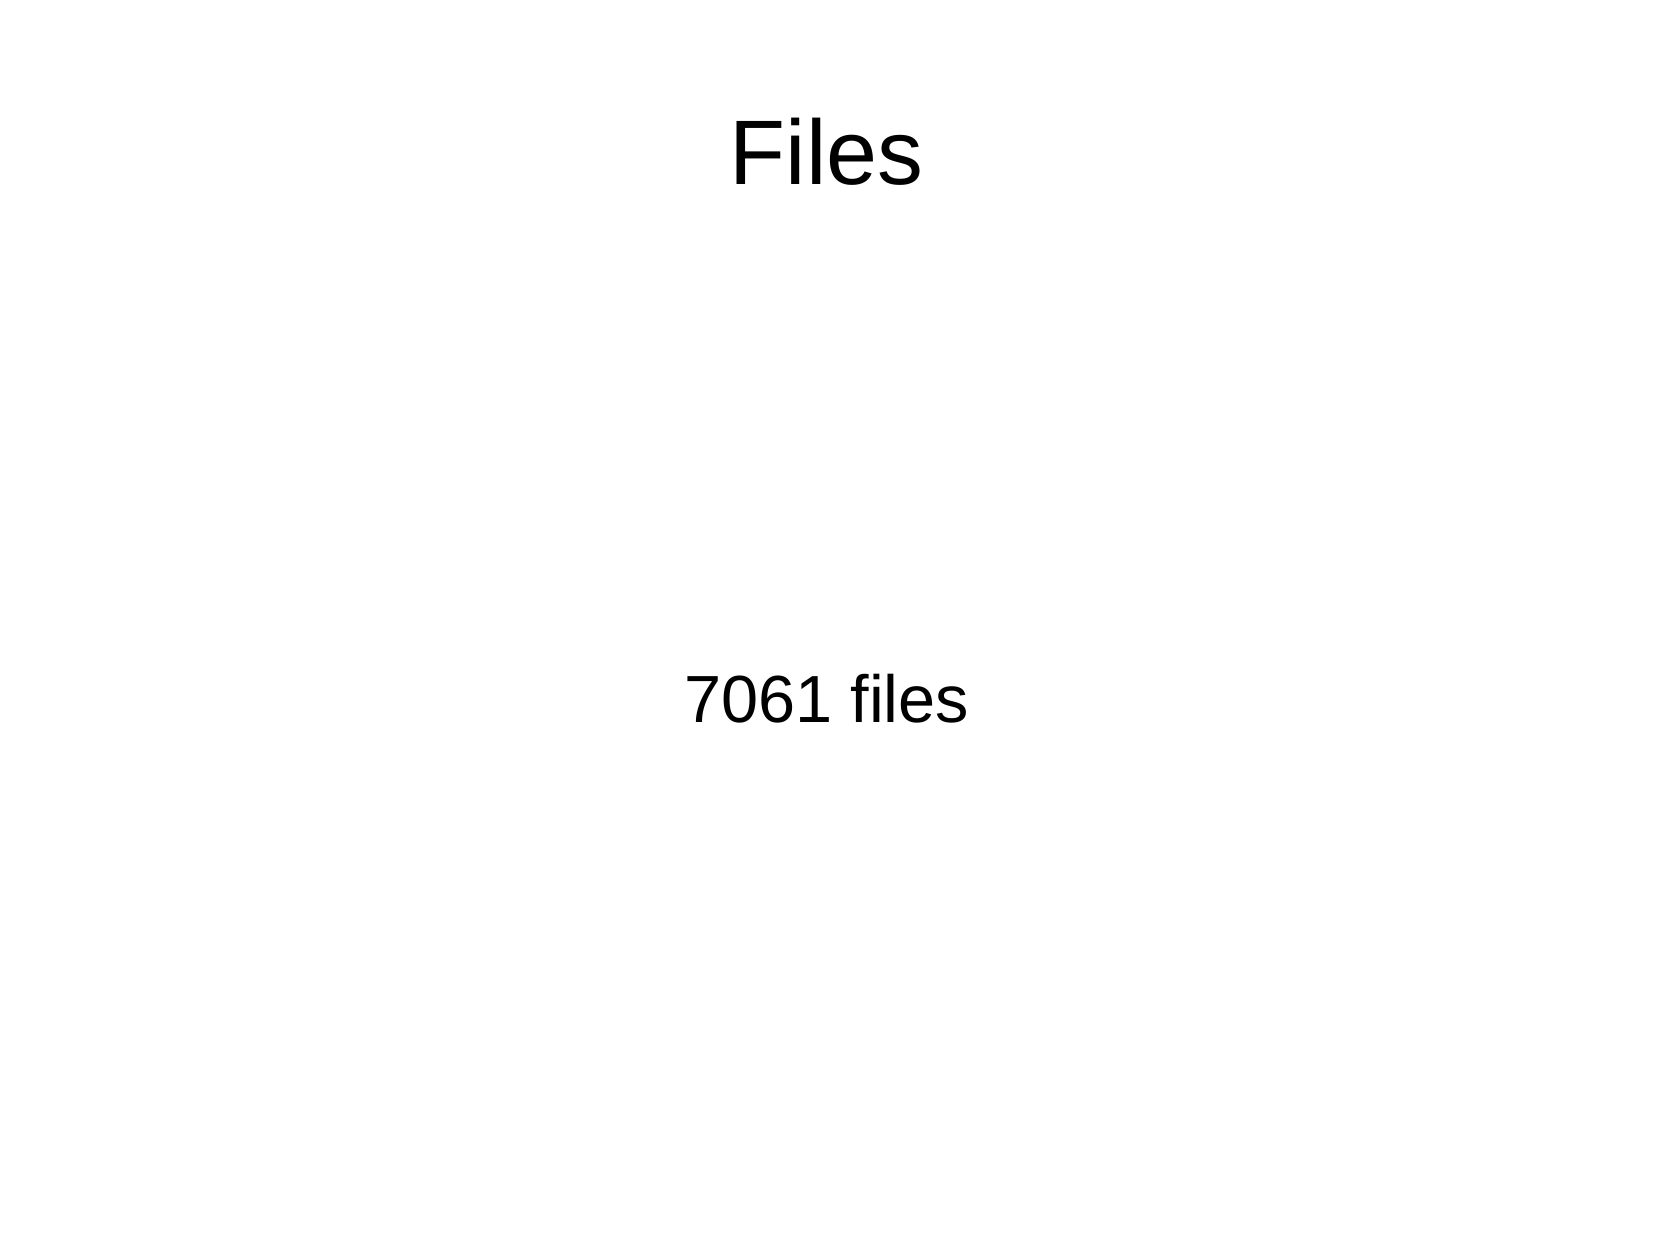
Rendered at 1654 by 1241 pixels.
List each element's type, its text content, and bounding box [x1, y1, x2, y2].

subtitle 7061 files [82, 290, 1571, 1109]
title Files [82, 49, 1571, 257]
